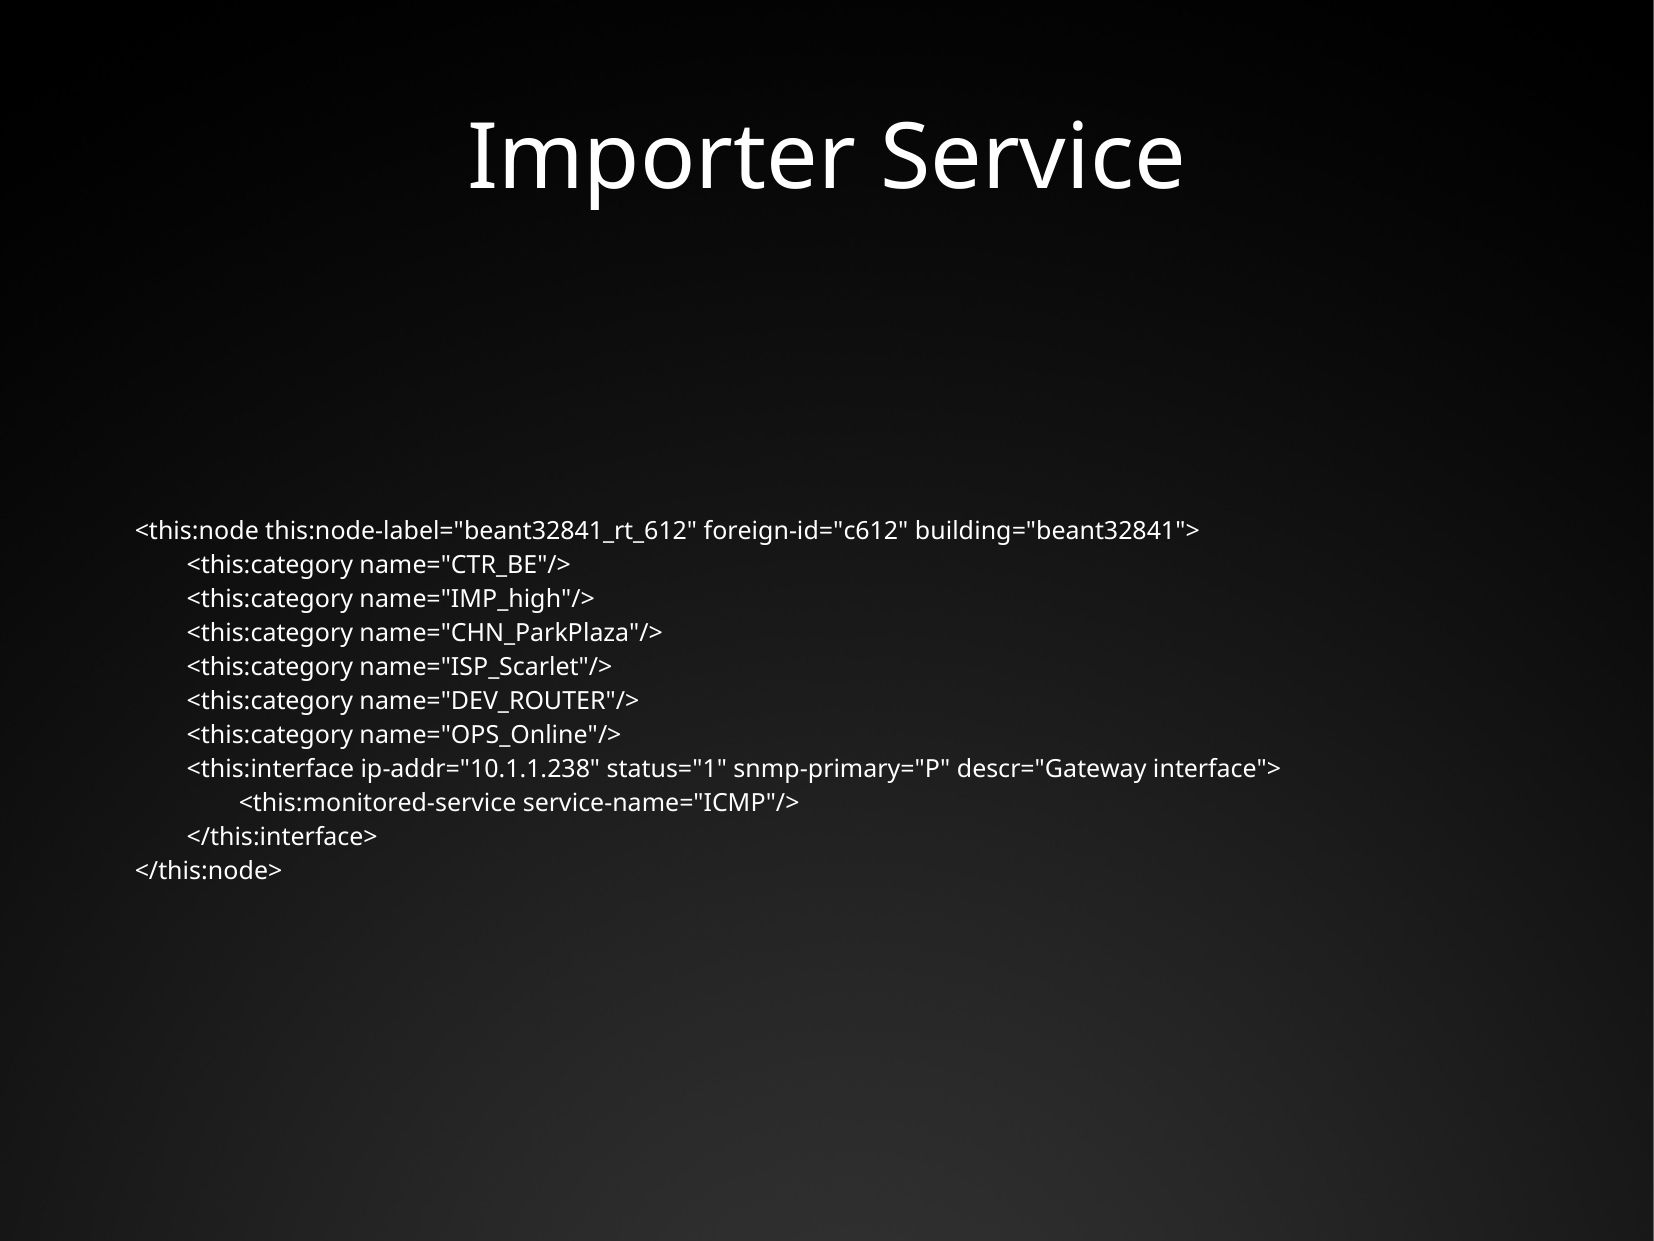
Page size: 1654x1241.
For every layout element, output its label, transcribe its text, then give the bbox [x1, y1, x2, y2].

picture [0, 0, 1654, 1241]
title Importer Service [82, 49, 1571, 257]
subtitle <this:node this:node-label="beant32841_rt_612" foreign-id="c612" building="beant32841"> <this:category name="CTR_BE"/> <this:category name="IMP_high"/> <this:category name="CHN_ParkPlaza"/> <this:category name="ISP_Scarlet"/> <this:category name="DEV_ROUTER"/> <this:category name="OPS_Online"/> <this:interface ip-addr="10.1.1.238" status="1" snmp-primary="P" descr="Gateway interface"> <this:monitored-service service-name="ICMP"/> </this:interface> </this:node> [82, 297, 1571, 1102]
